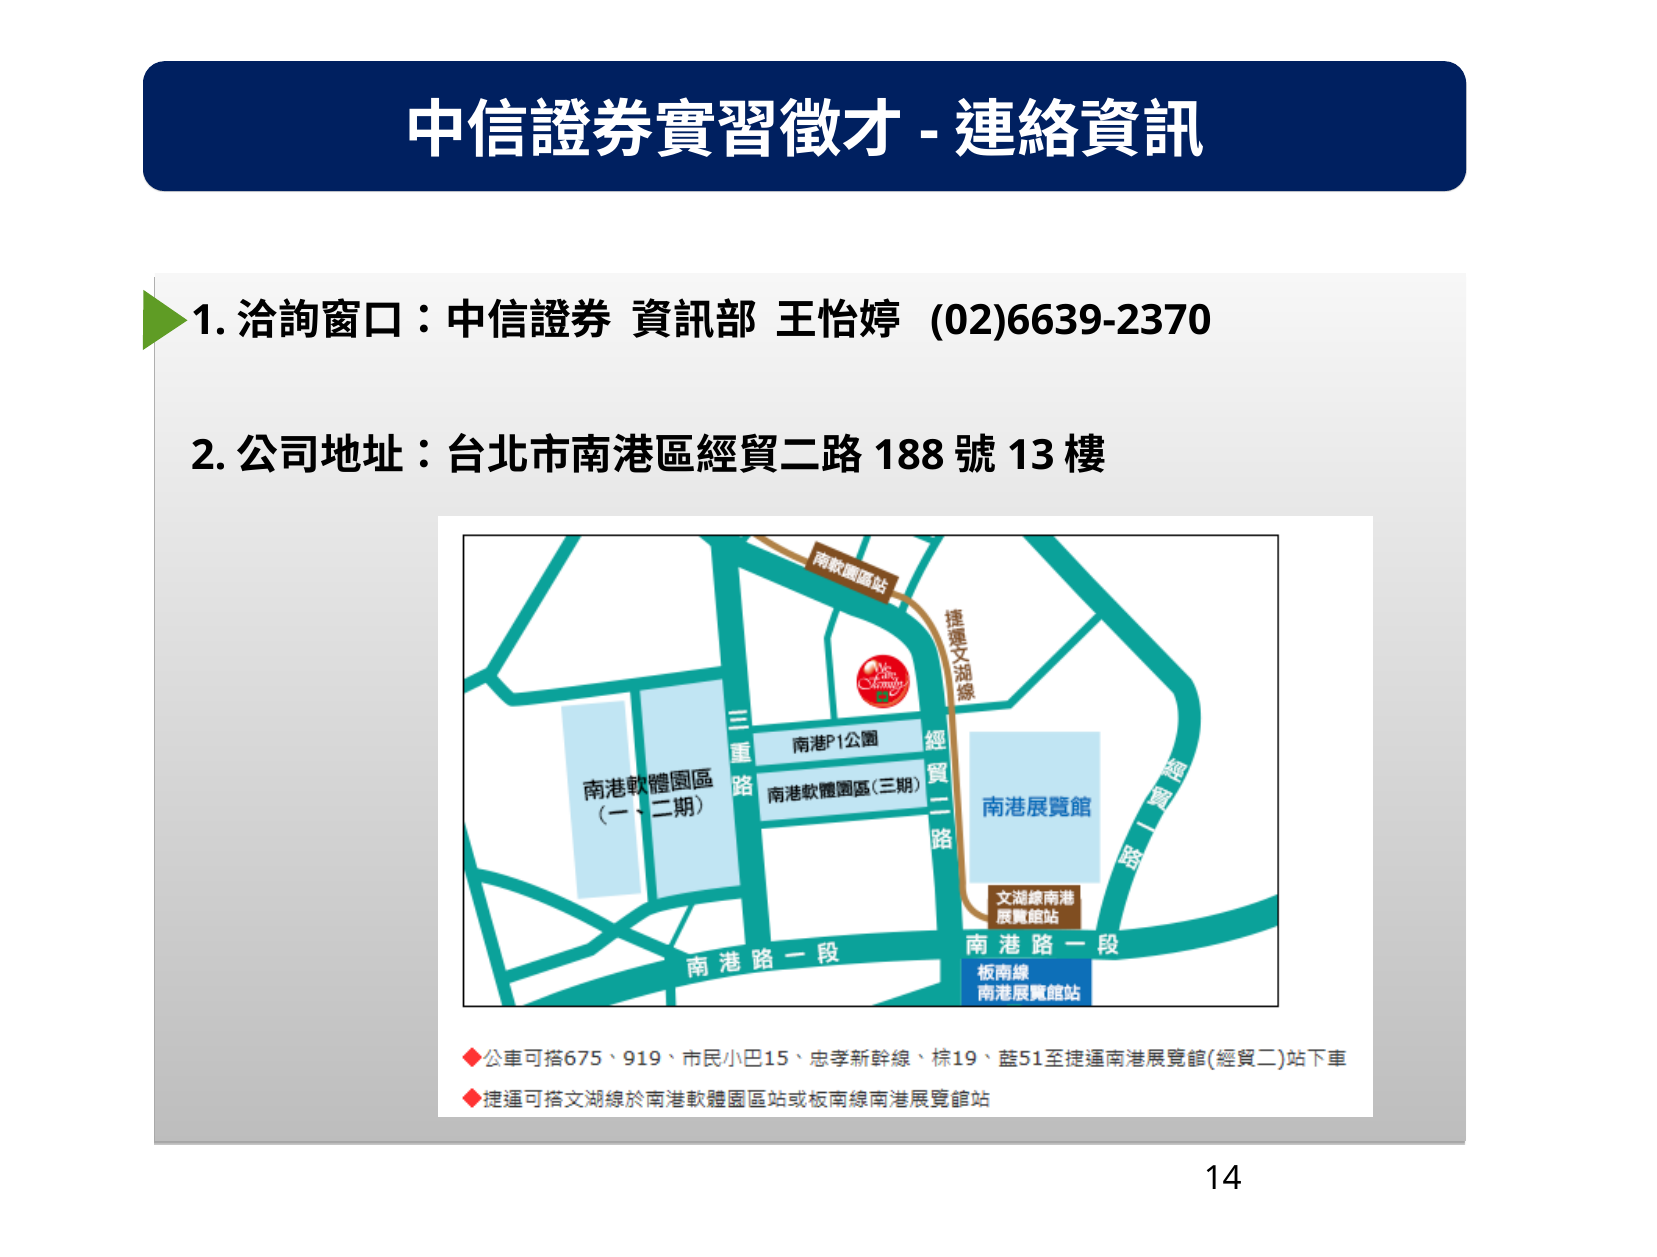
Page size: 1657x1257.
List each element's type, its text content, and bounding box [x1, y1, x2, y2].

text_box 中信證券實習徵才-連絡資訊 [143, 61, 1467, 192]
text_box [142, 289, 188, 351]
picture [438, 516, 1373, 1117]
slide_number 14 [1187, 1147, 1533, 1232]
text_box 1.洽詢窗口：中信證券 資訊部 王怡婷 (02)6639-2370 2.公司地址：台北市南港區經貿二路188號13樓 [154, 273, 1466, 1141]
